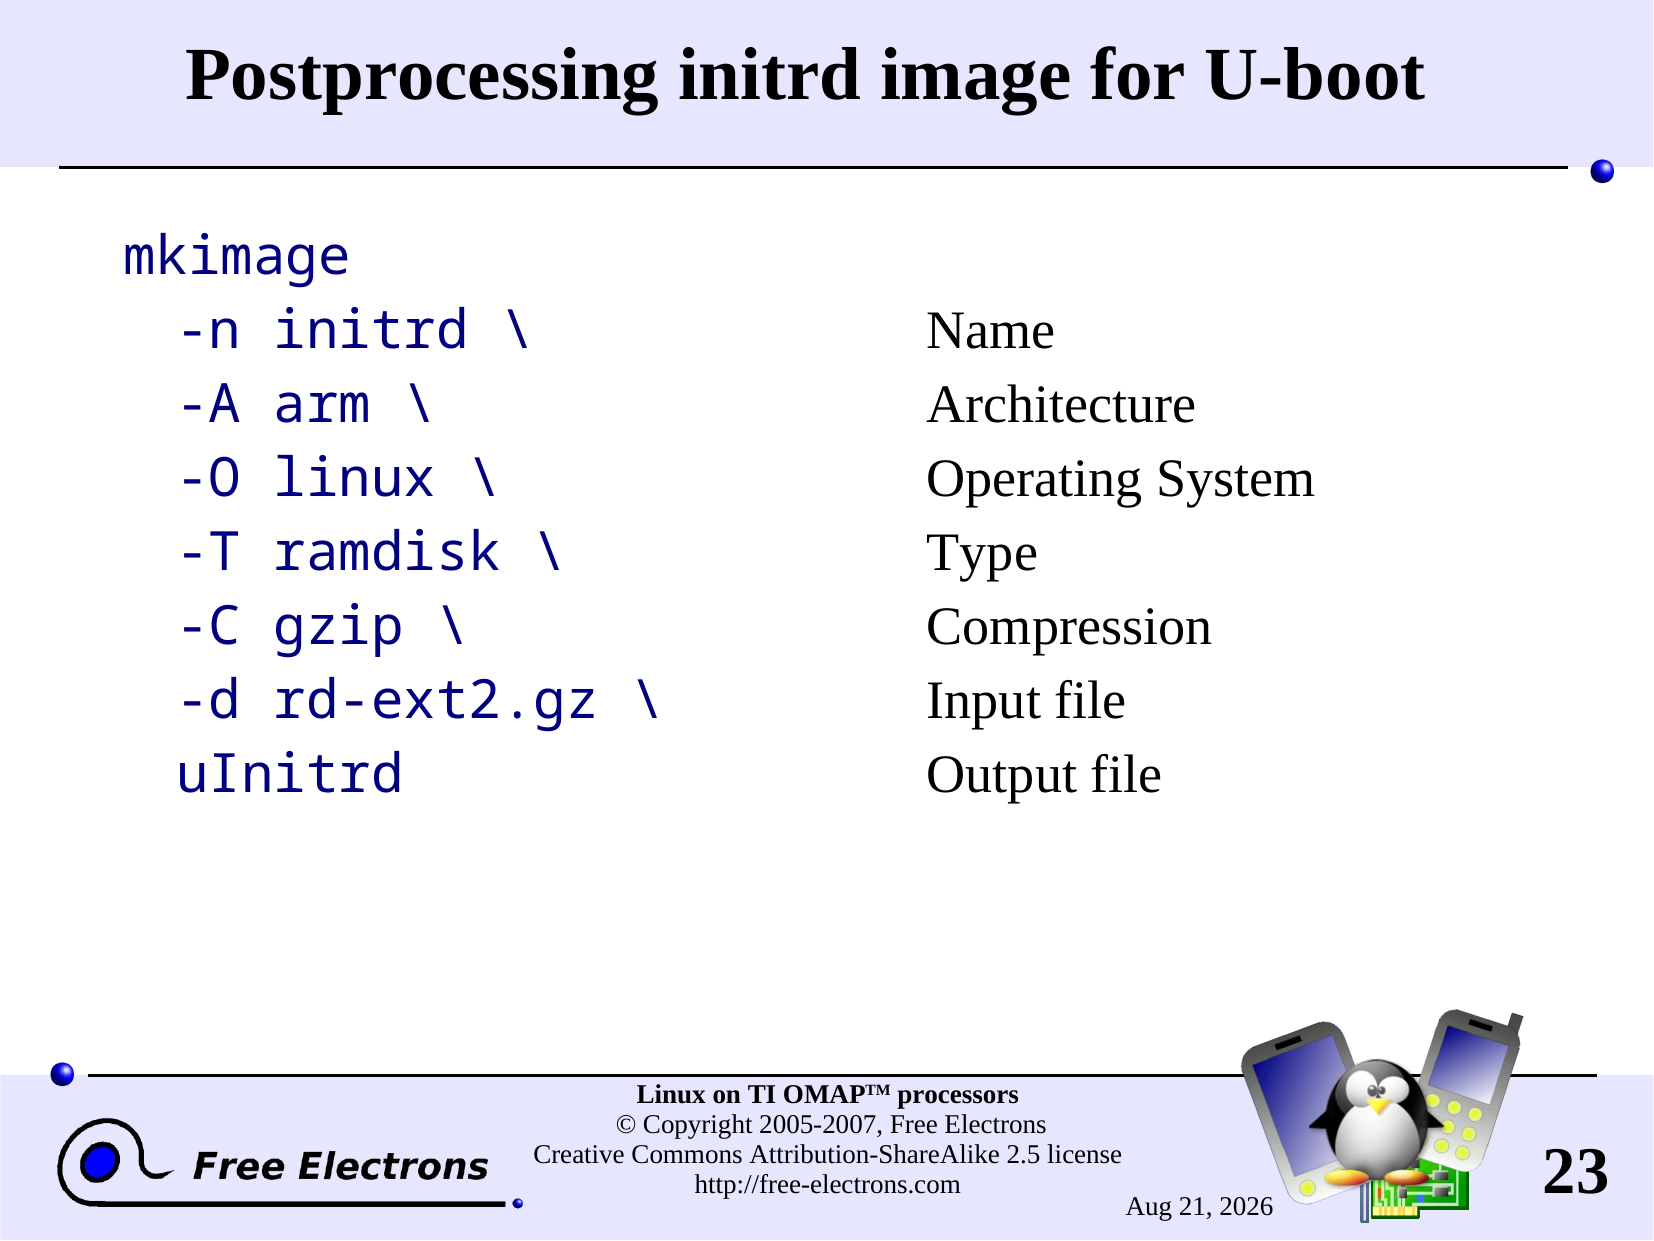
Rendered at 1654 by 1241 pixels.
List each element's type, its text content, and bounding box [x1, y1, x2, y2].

title Postprocessing initrd image for U-boot [60, 25, 1551, 124]
picture [50, 1107, 527, 1216]
list mkimage -n initrd \ Name -A arm \ Architecture -O linux \ Operating System -T ramdisk \ Type -C gzip \ Compression -d rd-ext2.gz \ Input file uInitrd Output file [105, 216, 1518, 1066]
picture [1231, 1007, 1538, 1241]
